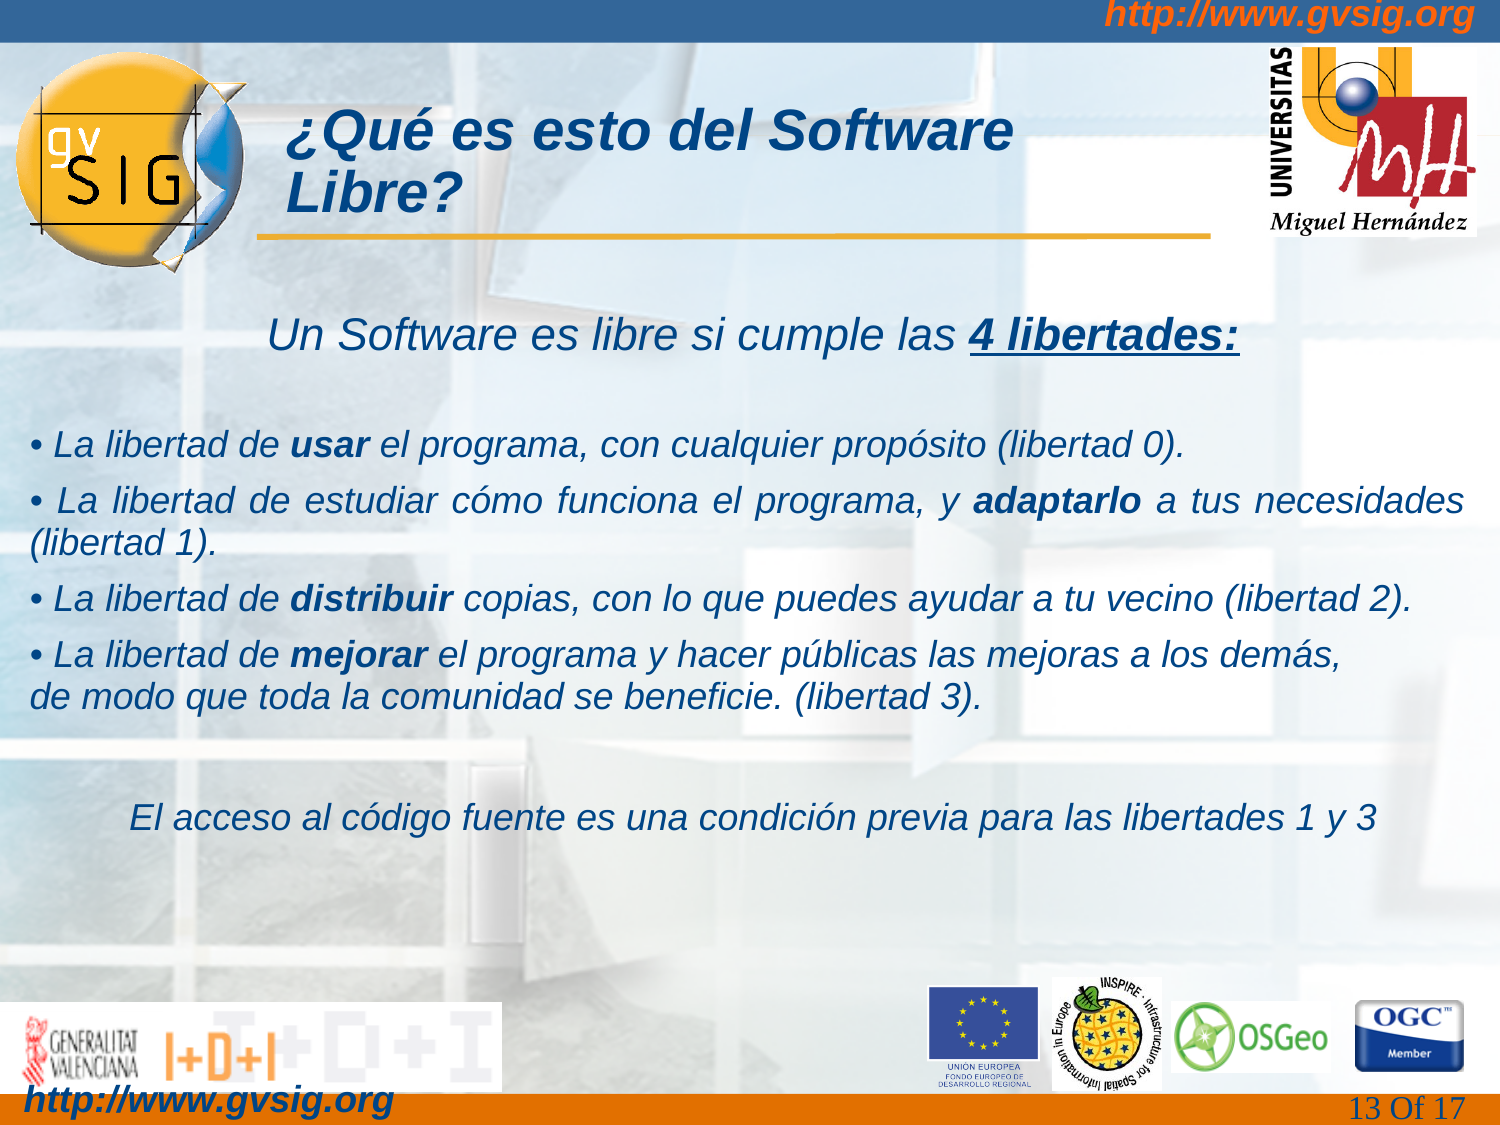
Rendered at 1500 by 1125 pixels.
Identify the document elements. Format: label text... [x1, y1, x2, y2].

picture [1269, 47, 1477, 237]
text_box ¿Qué es esto del Software Libre? [271, 92, 1211, 236]
picture [1171, 1001, 1331, 1073]
picture [1052, 977, 1162, 1091]
picture [1355, 1000, 1464, 1072]
picture [0, 1002, 502, 1094]
text_box Un Software es libre si cumple las 4 libertades: • La libertad de usar el programa, con cualquier propósito (libertad 0). • La libertad de estudiar cómo funciona el programa, y adaptarlo a tus necesidades (libertad 1). • La libertad de distribuir copias, con lo que puedes ayudar a tu vecino (libertad 2). • La libertad de mejorar el programa y hacer públicas las mejoras a los demás, de modo que toda la comunidad se beneficie. (libertad 3). El acceso al código fuente es una condición previa para las libertades 1 y 3 [29, 311, 1477, 890]
picture [927, 985, 1040, 1087]
picture [11, 49, 249, 276]
